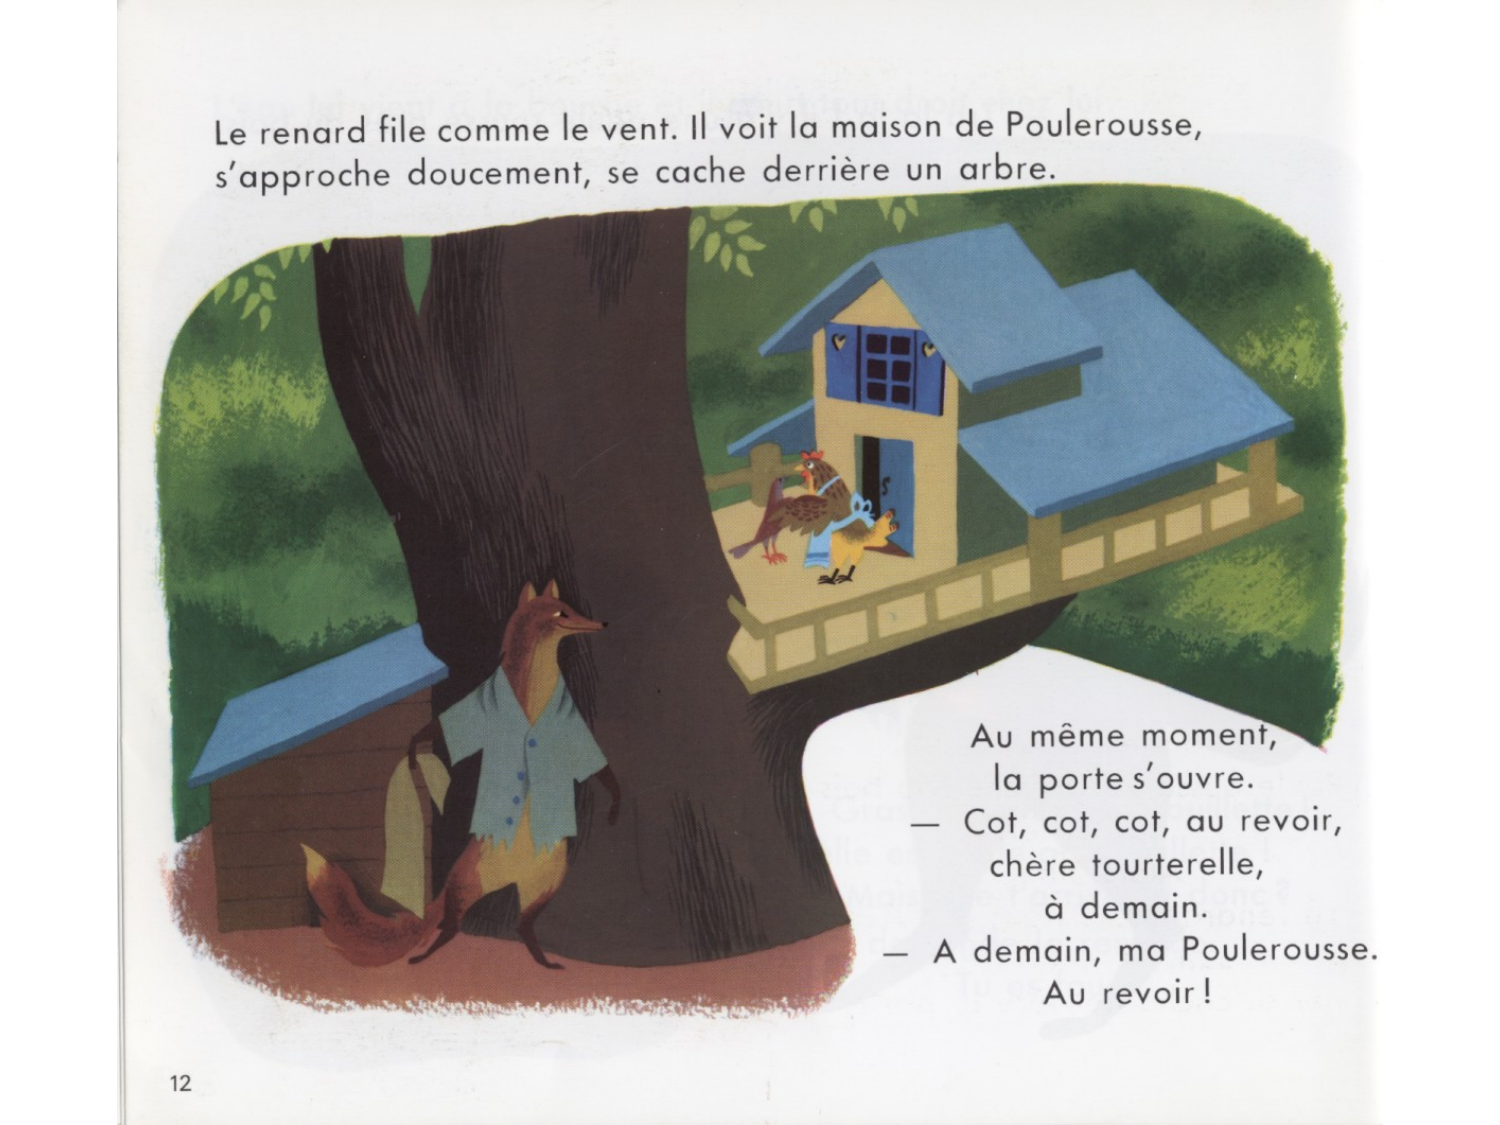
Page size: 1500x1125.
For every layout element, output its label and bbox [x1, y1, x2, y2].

picture [117, 0, 1383, 1125]
